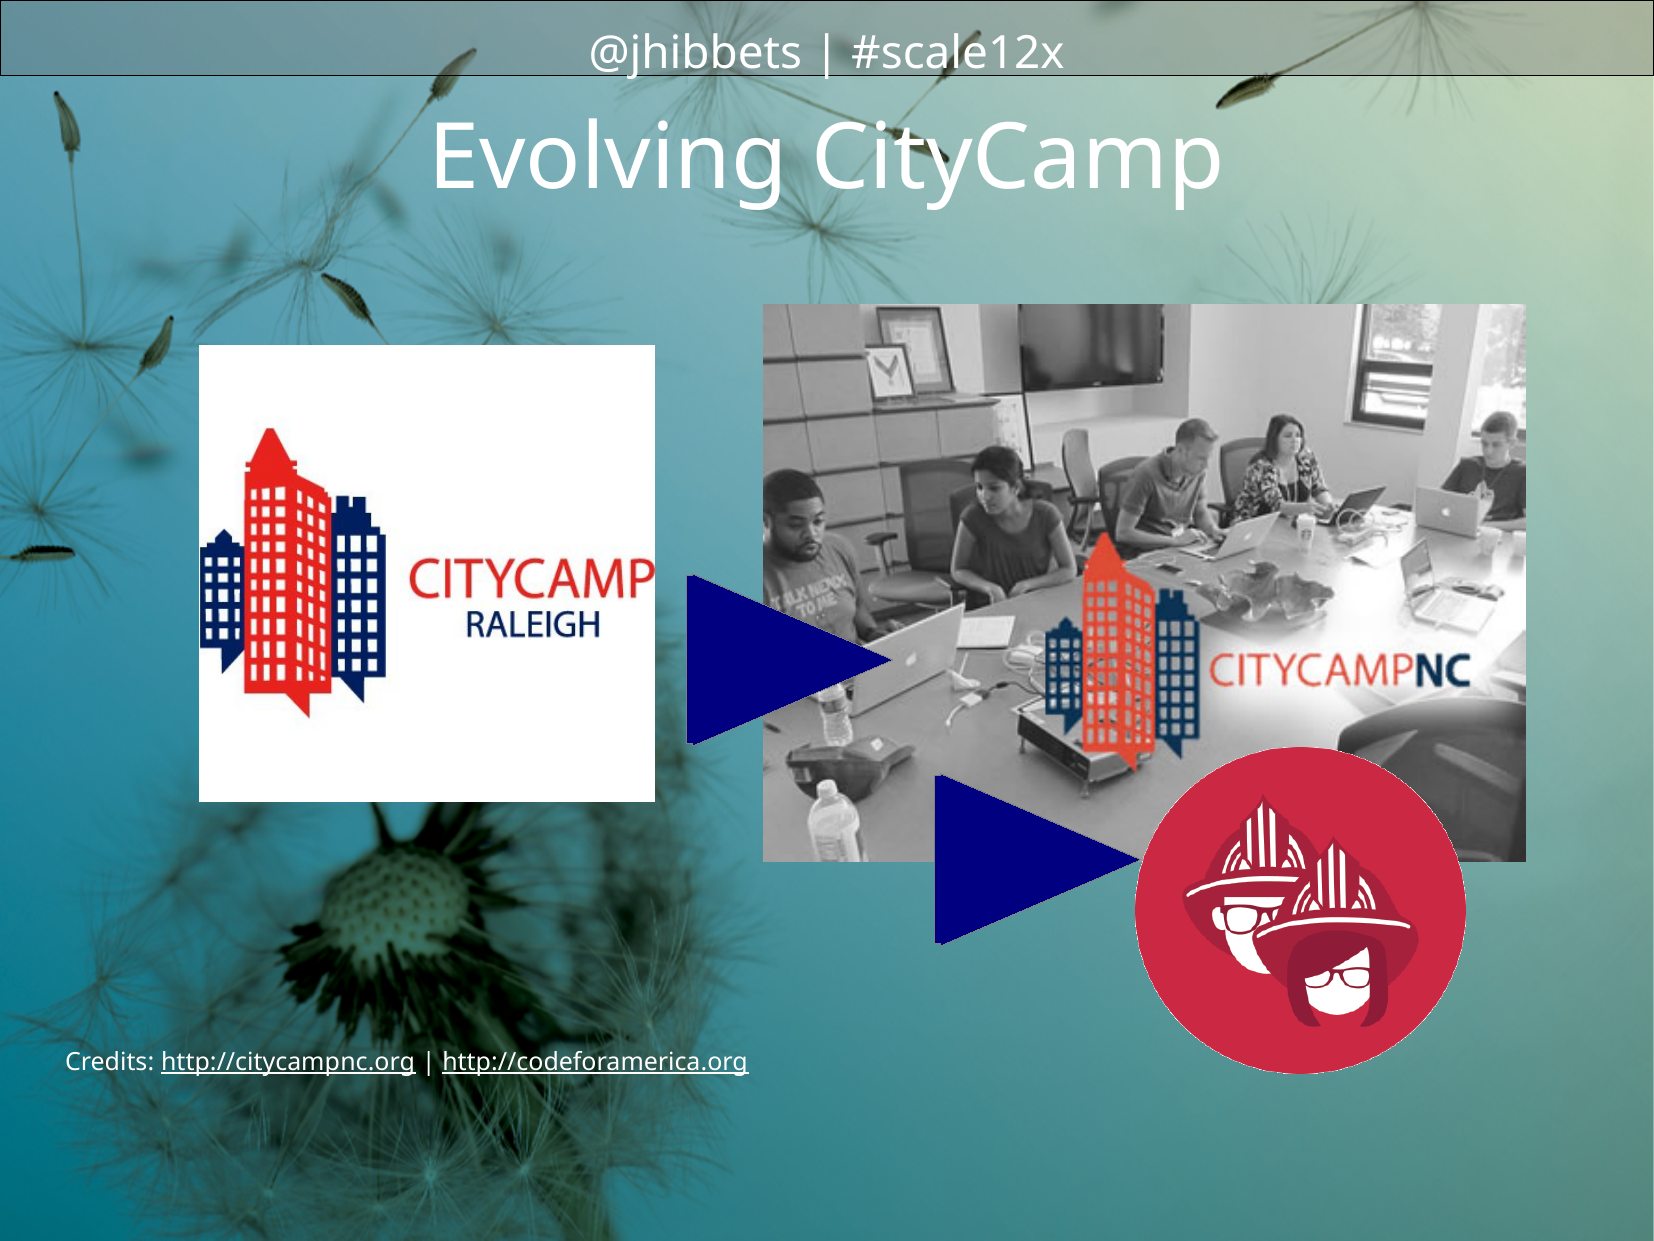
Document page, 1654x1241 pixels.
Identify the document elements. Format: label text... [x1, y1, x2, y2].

text_box [934, 773, 1141, 946]
title Evolving CityCamp [82, 49, 1571, 257]
text_box Credits: http://citycampnc.org | http://codeforamerica.org [50, 1037, 808, 1087]
picture [0, 76, 1654, 1241]
text_box [686, 573, 893, 746]
